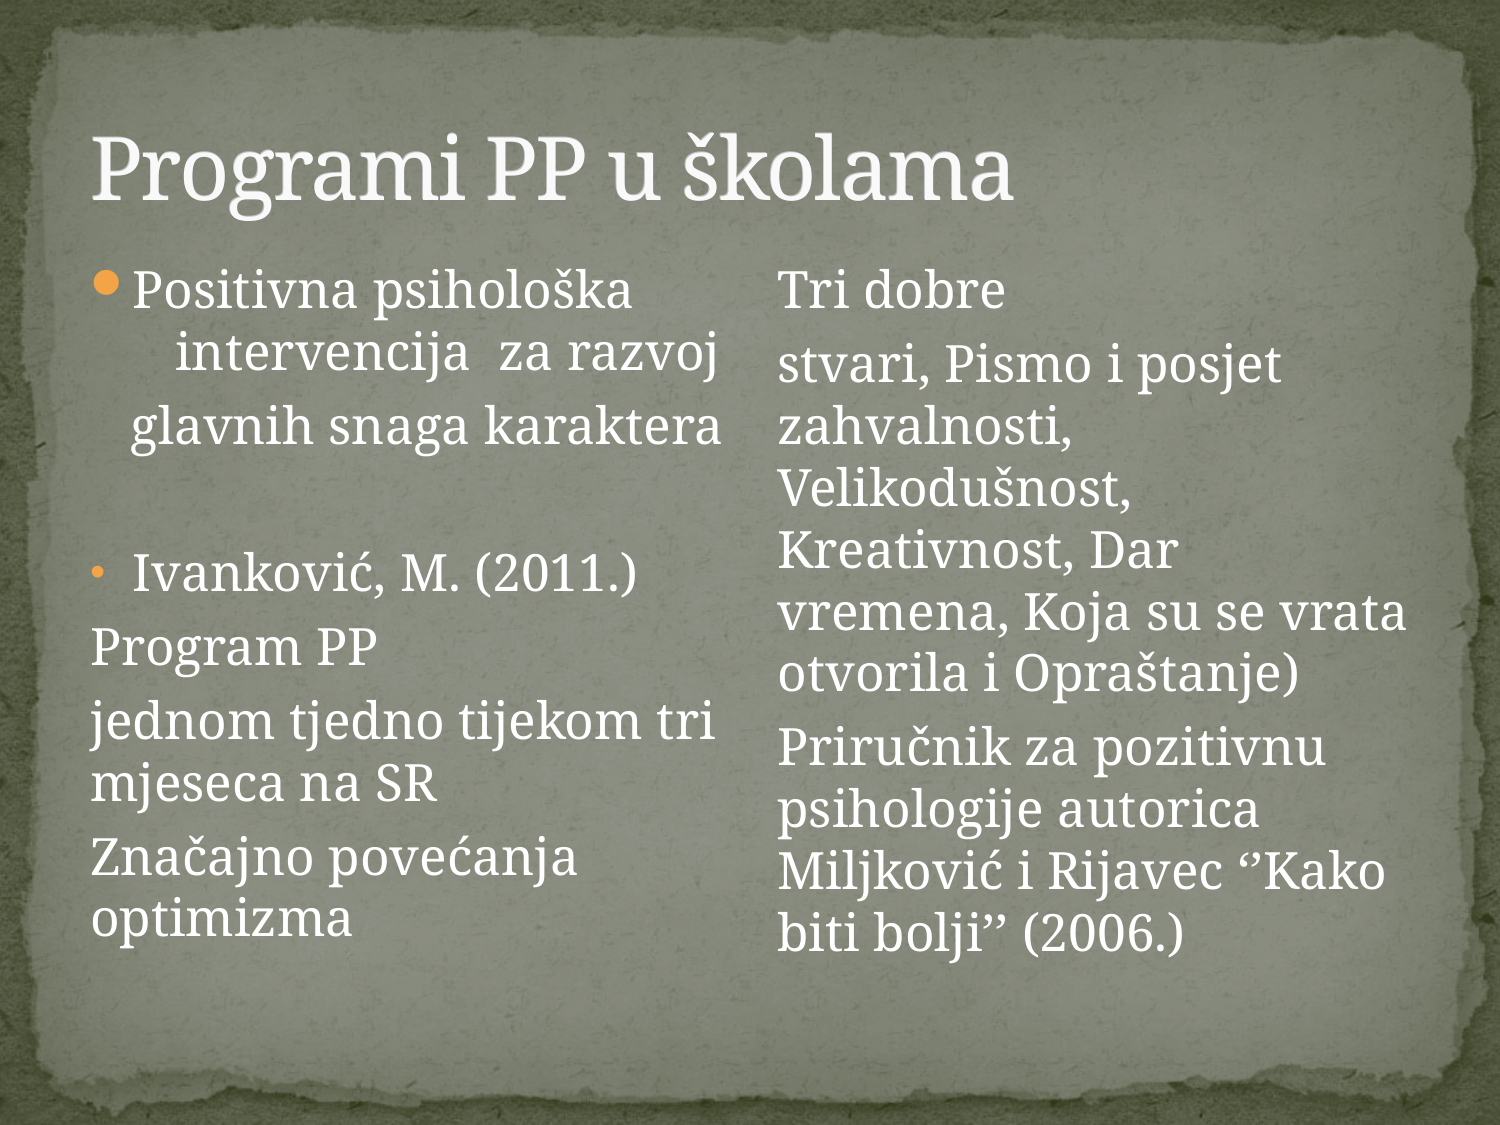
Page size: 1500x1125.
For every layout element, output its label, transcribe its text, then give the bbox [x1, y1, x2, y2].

title Programi PP u školama [75, 24, 1426, 225]
list Tri dobre stvari, Pismo i posjet zahvalnosti, Velikodušnost, Kreativnost, Dar vremena, Koja su se vrata otvorila i Opraštanje) Priručnik za pozitivnu psihologije autorica Miljković i Rijavec ‘’Kako biti bolji’’ (2006.) [762, 249, 1429, 1000]
list Positivna psihološka intervencija za razvoj glavnih snaga karaktera Ivanković, M. (2011.) Program PP jednom tjedno tijekom tri mjeseca na SR Značajno povećanja optimizma [75, 249, 742, 1000]
